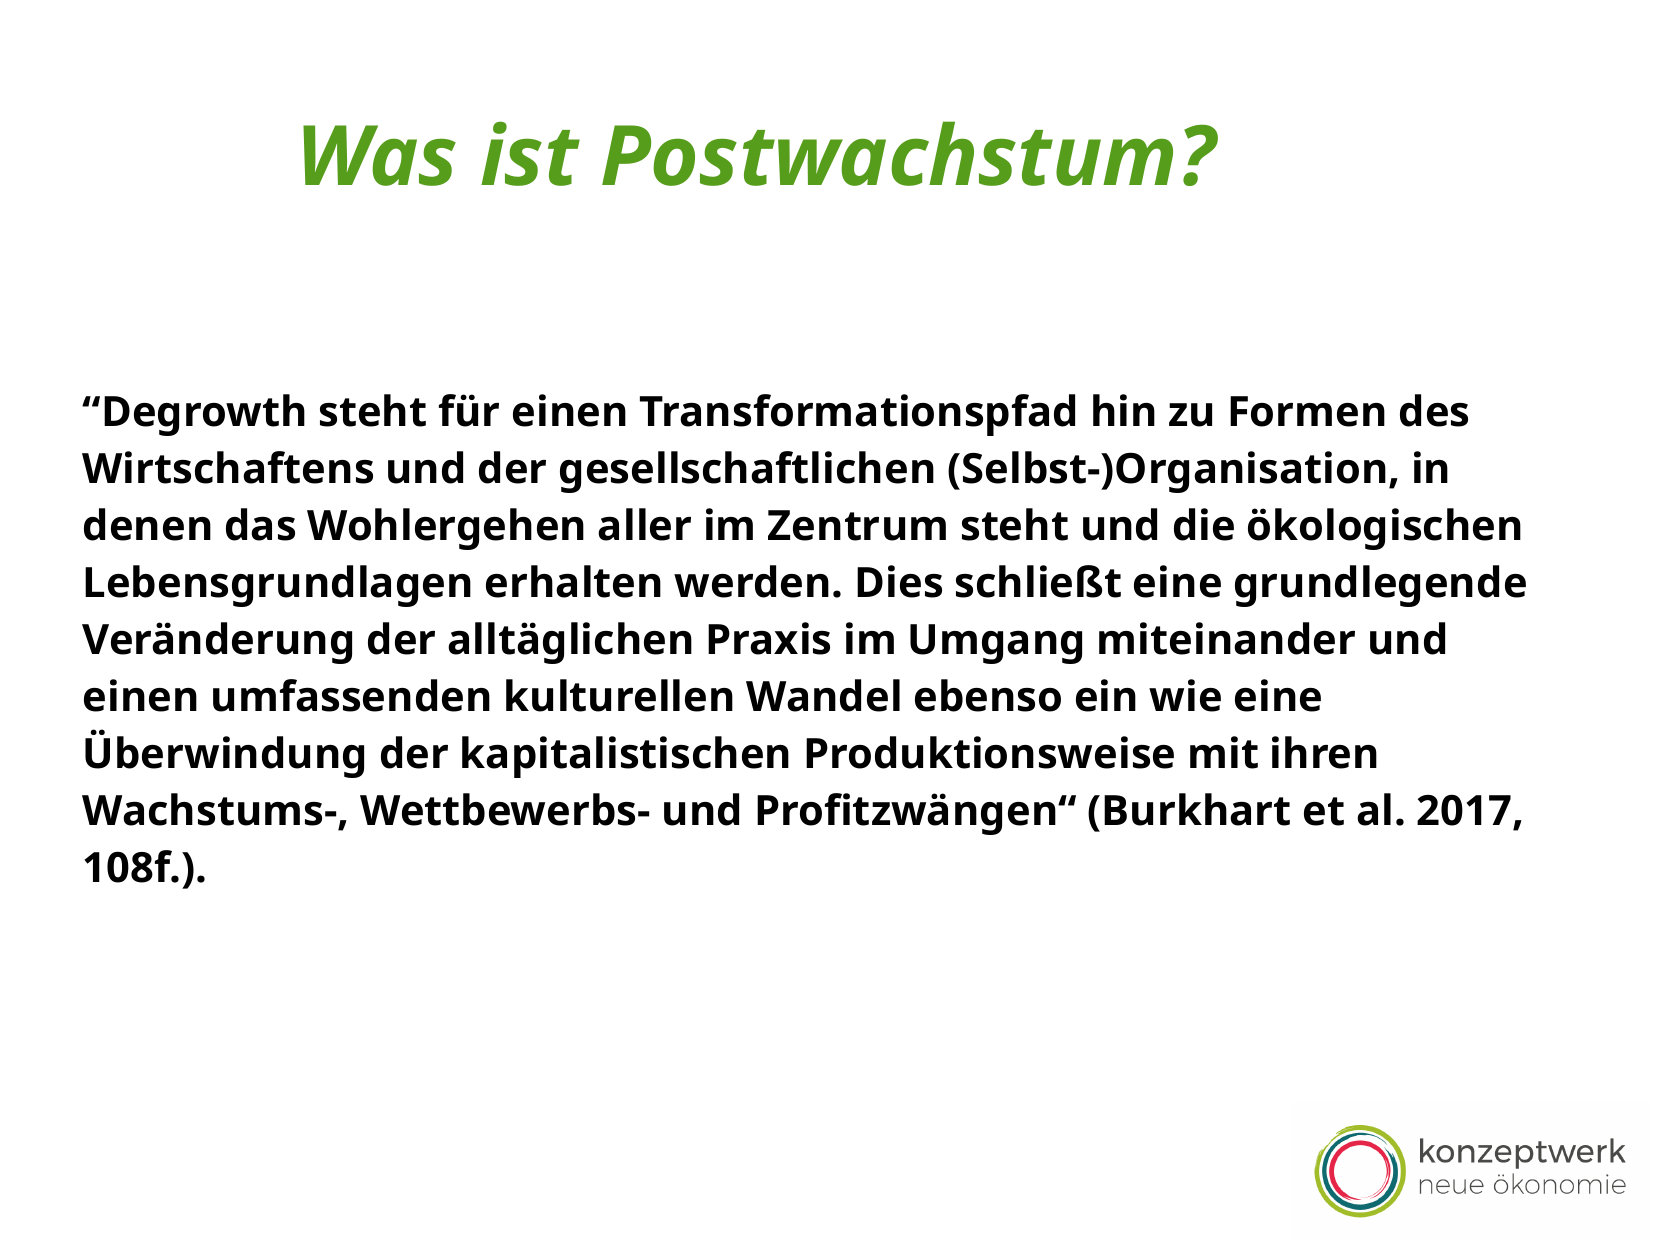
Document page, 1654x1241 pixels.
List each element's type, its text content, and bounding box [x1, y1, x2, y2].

picture [1290, 1101, 1650, 1241]
list “Degrowth steht für einen Transformationspfad hin zu Formen des Wirtschaftens und der gesellschaftlichen (Selbst-)Organisation, in denen das Wohlergehen aller im Zentrum steht und die ökologischen Lebensgrundlagen erhalten werden. Dies schließt eine grundlegende Veränderung der alltäglichen Praxis im Umgang miteinander und einen umfassenden kulturellen Wandel ebenso ein wie eine Überwindung der kapitalistischen Produktionsweise mit ihren Wachstums-, Wettbewerbs- und Profitzwängen“ (Burkhart et al. 2017, 108f.). [82, 284, 1561, 1229]
title Was ist Postwachstum? [23, 49, 1512, 257]
